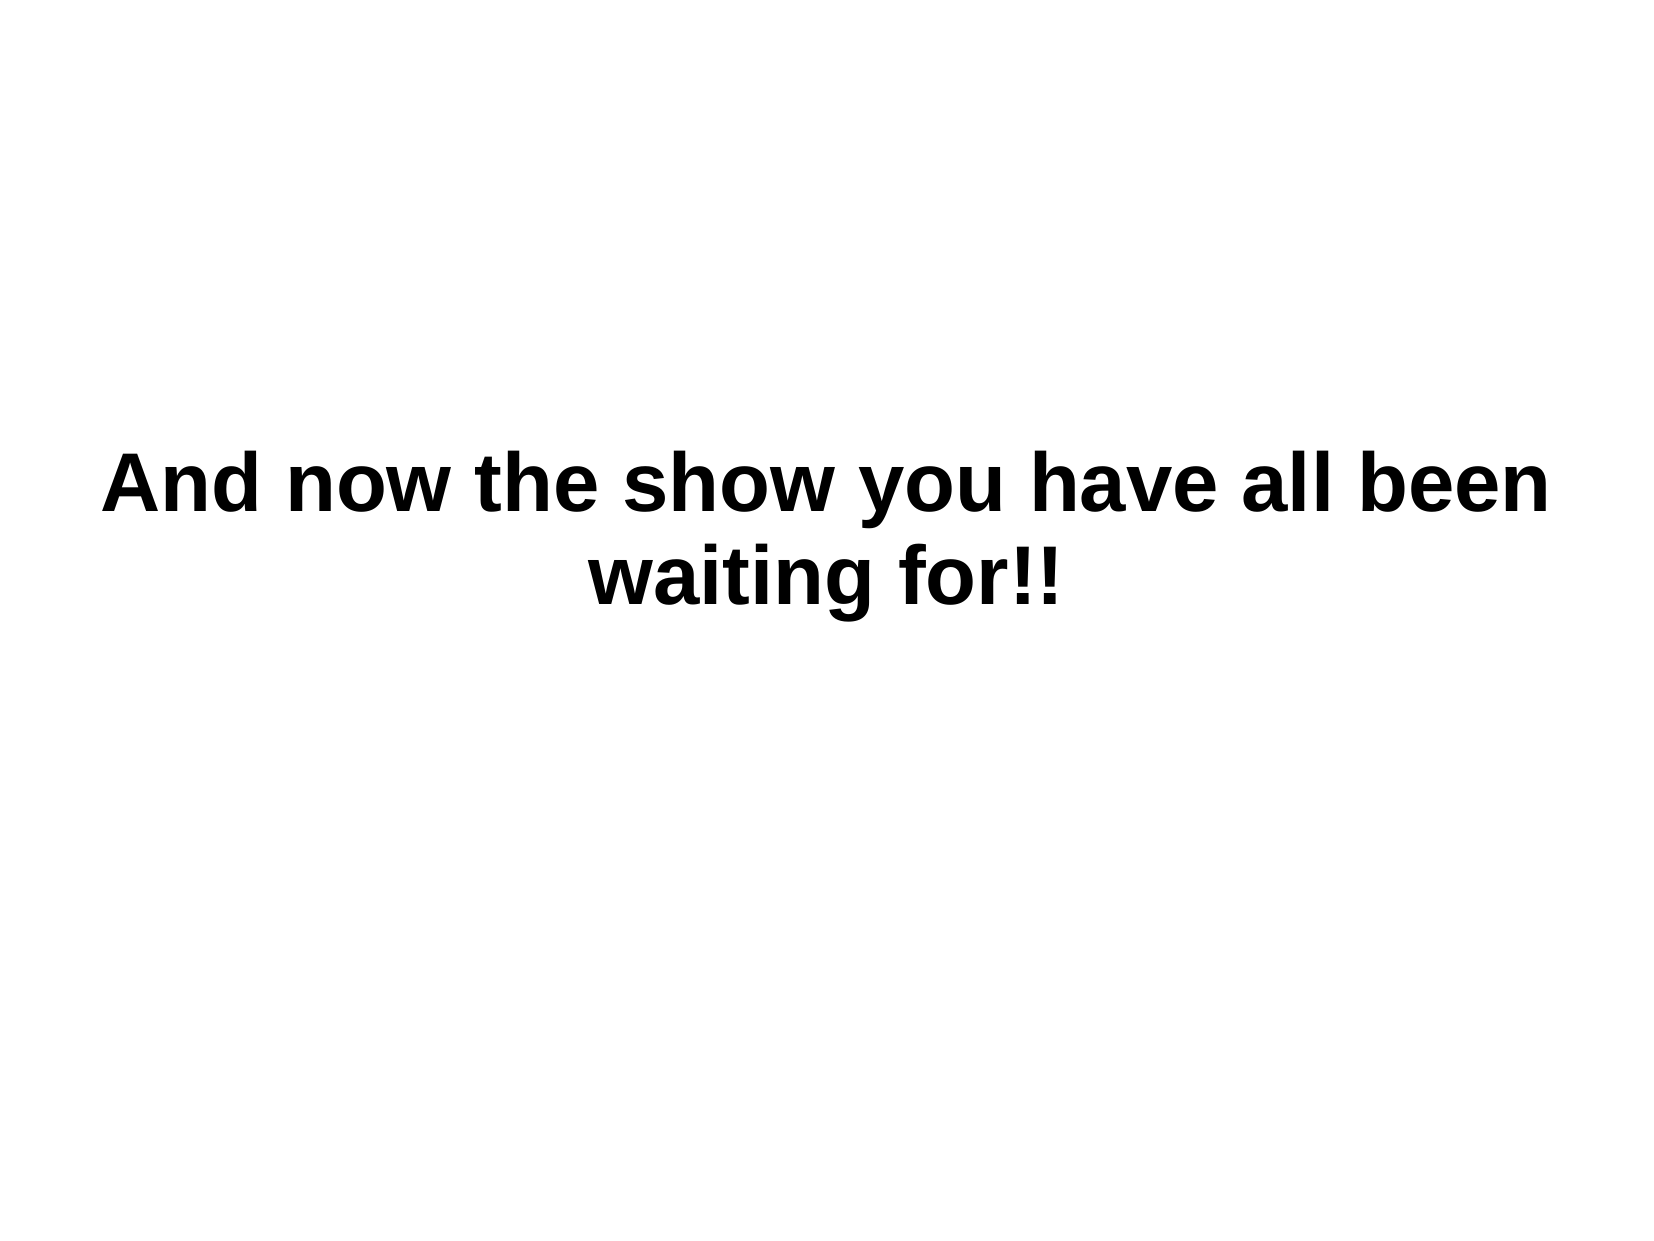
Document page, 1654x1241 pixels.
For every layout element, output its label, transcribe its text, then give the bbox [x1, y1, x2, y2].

subtitle And now the show you have all been waiting for!! [82, 49, 1571, 1010]
